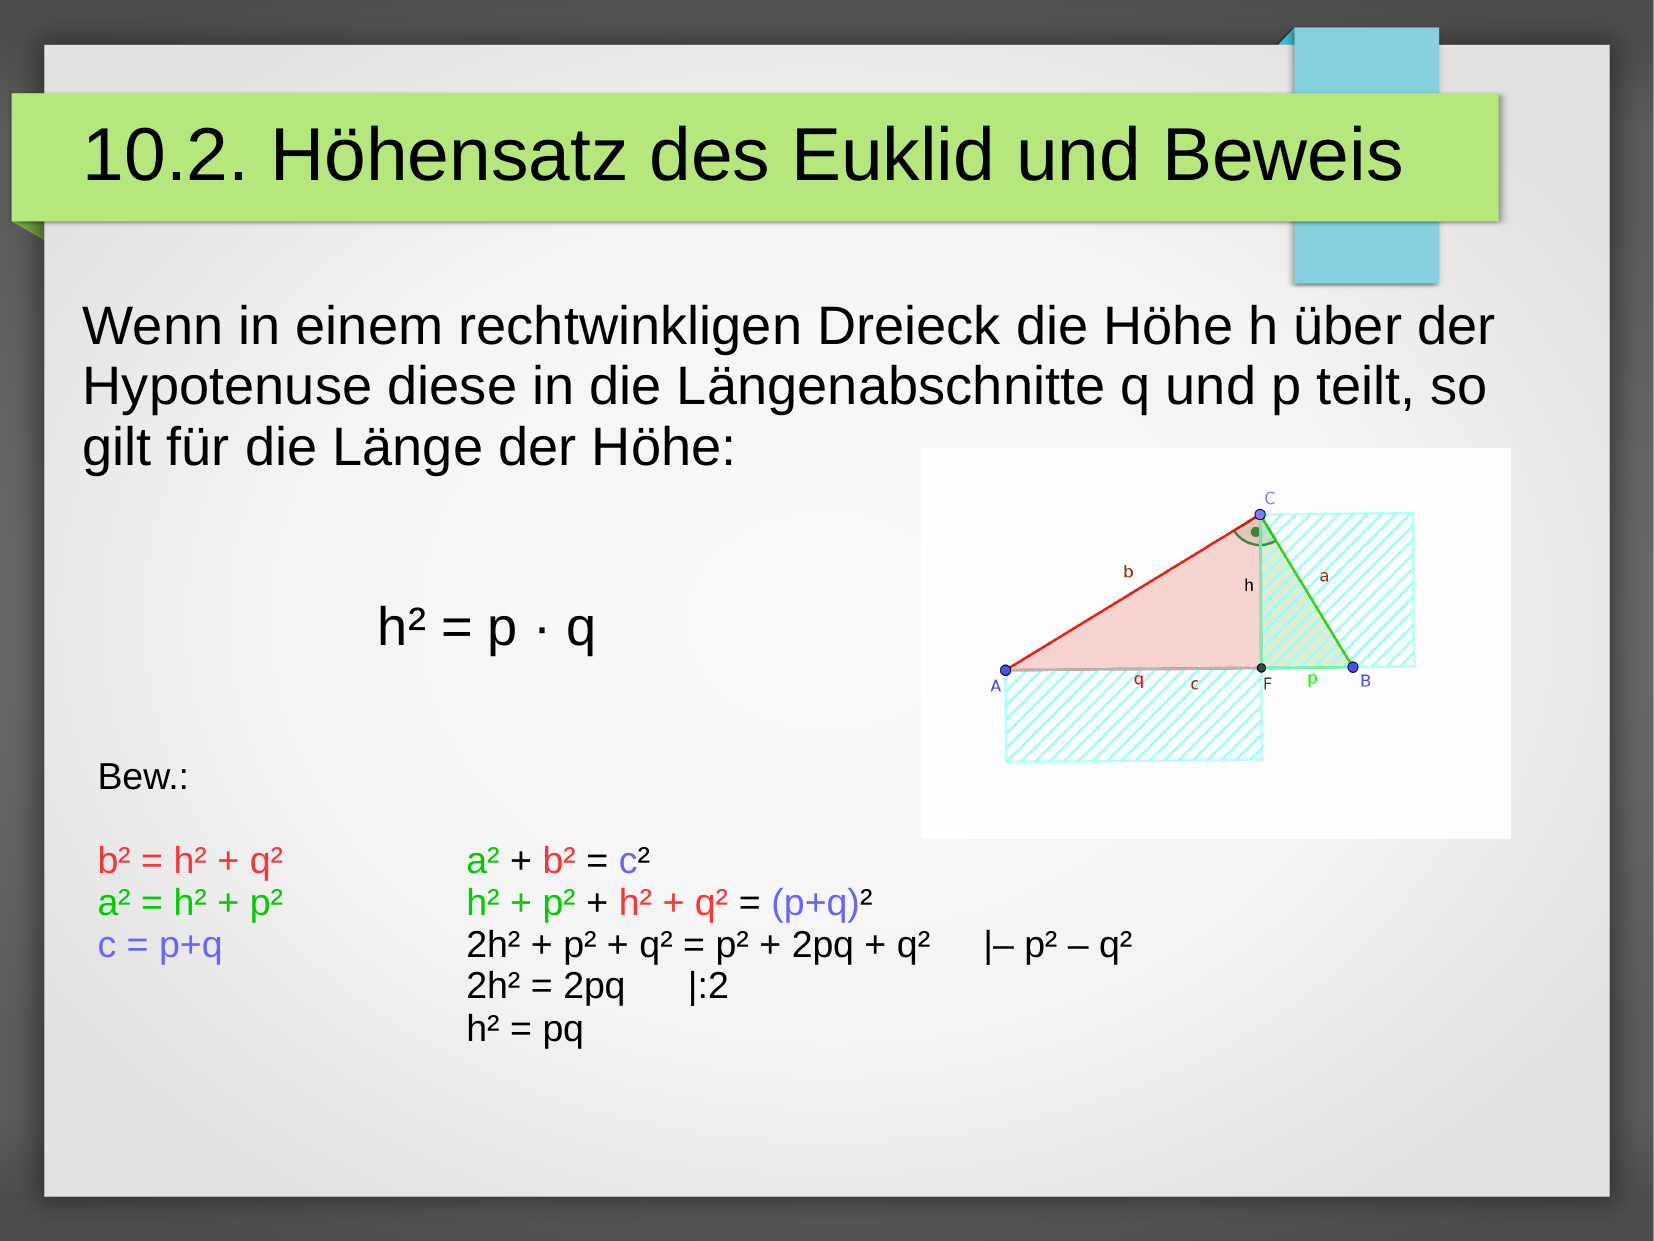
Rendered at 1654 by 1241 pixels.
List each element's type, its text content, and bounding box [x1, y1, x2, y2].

title 10.2. Höhensatz des Euklid und Beweis [82, 70, 1501, 239]
picture [0, 0, 1654, 1241]
list Wenn in einem rechtwinkligen Dreieck die Höhe h über der Hypotenuse diese in die Längenabschnitte q und p teilt, so gilt für die Länge der Höhe: h² = p · q [82, 295, 1571, 1015]
text_box Bew.: b² = h² + q² a² + b² = c² a² = h² + p² h² + p² + h² + q² = (p+q)² c = p+q 2h² + p² + q² = p² + 2pq + q² |– p² – q² 2h² = 2pq |:2 h² = pq [82, 747, 1158, 1099]
